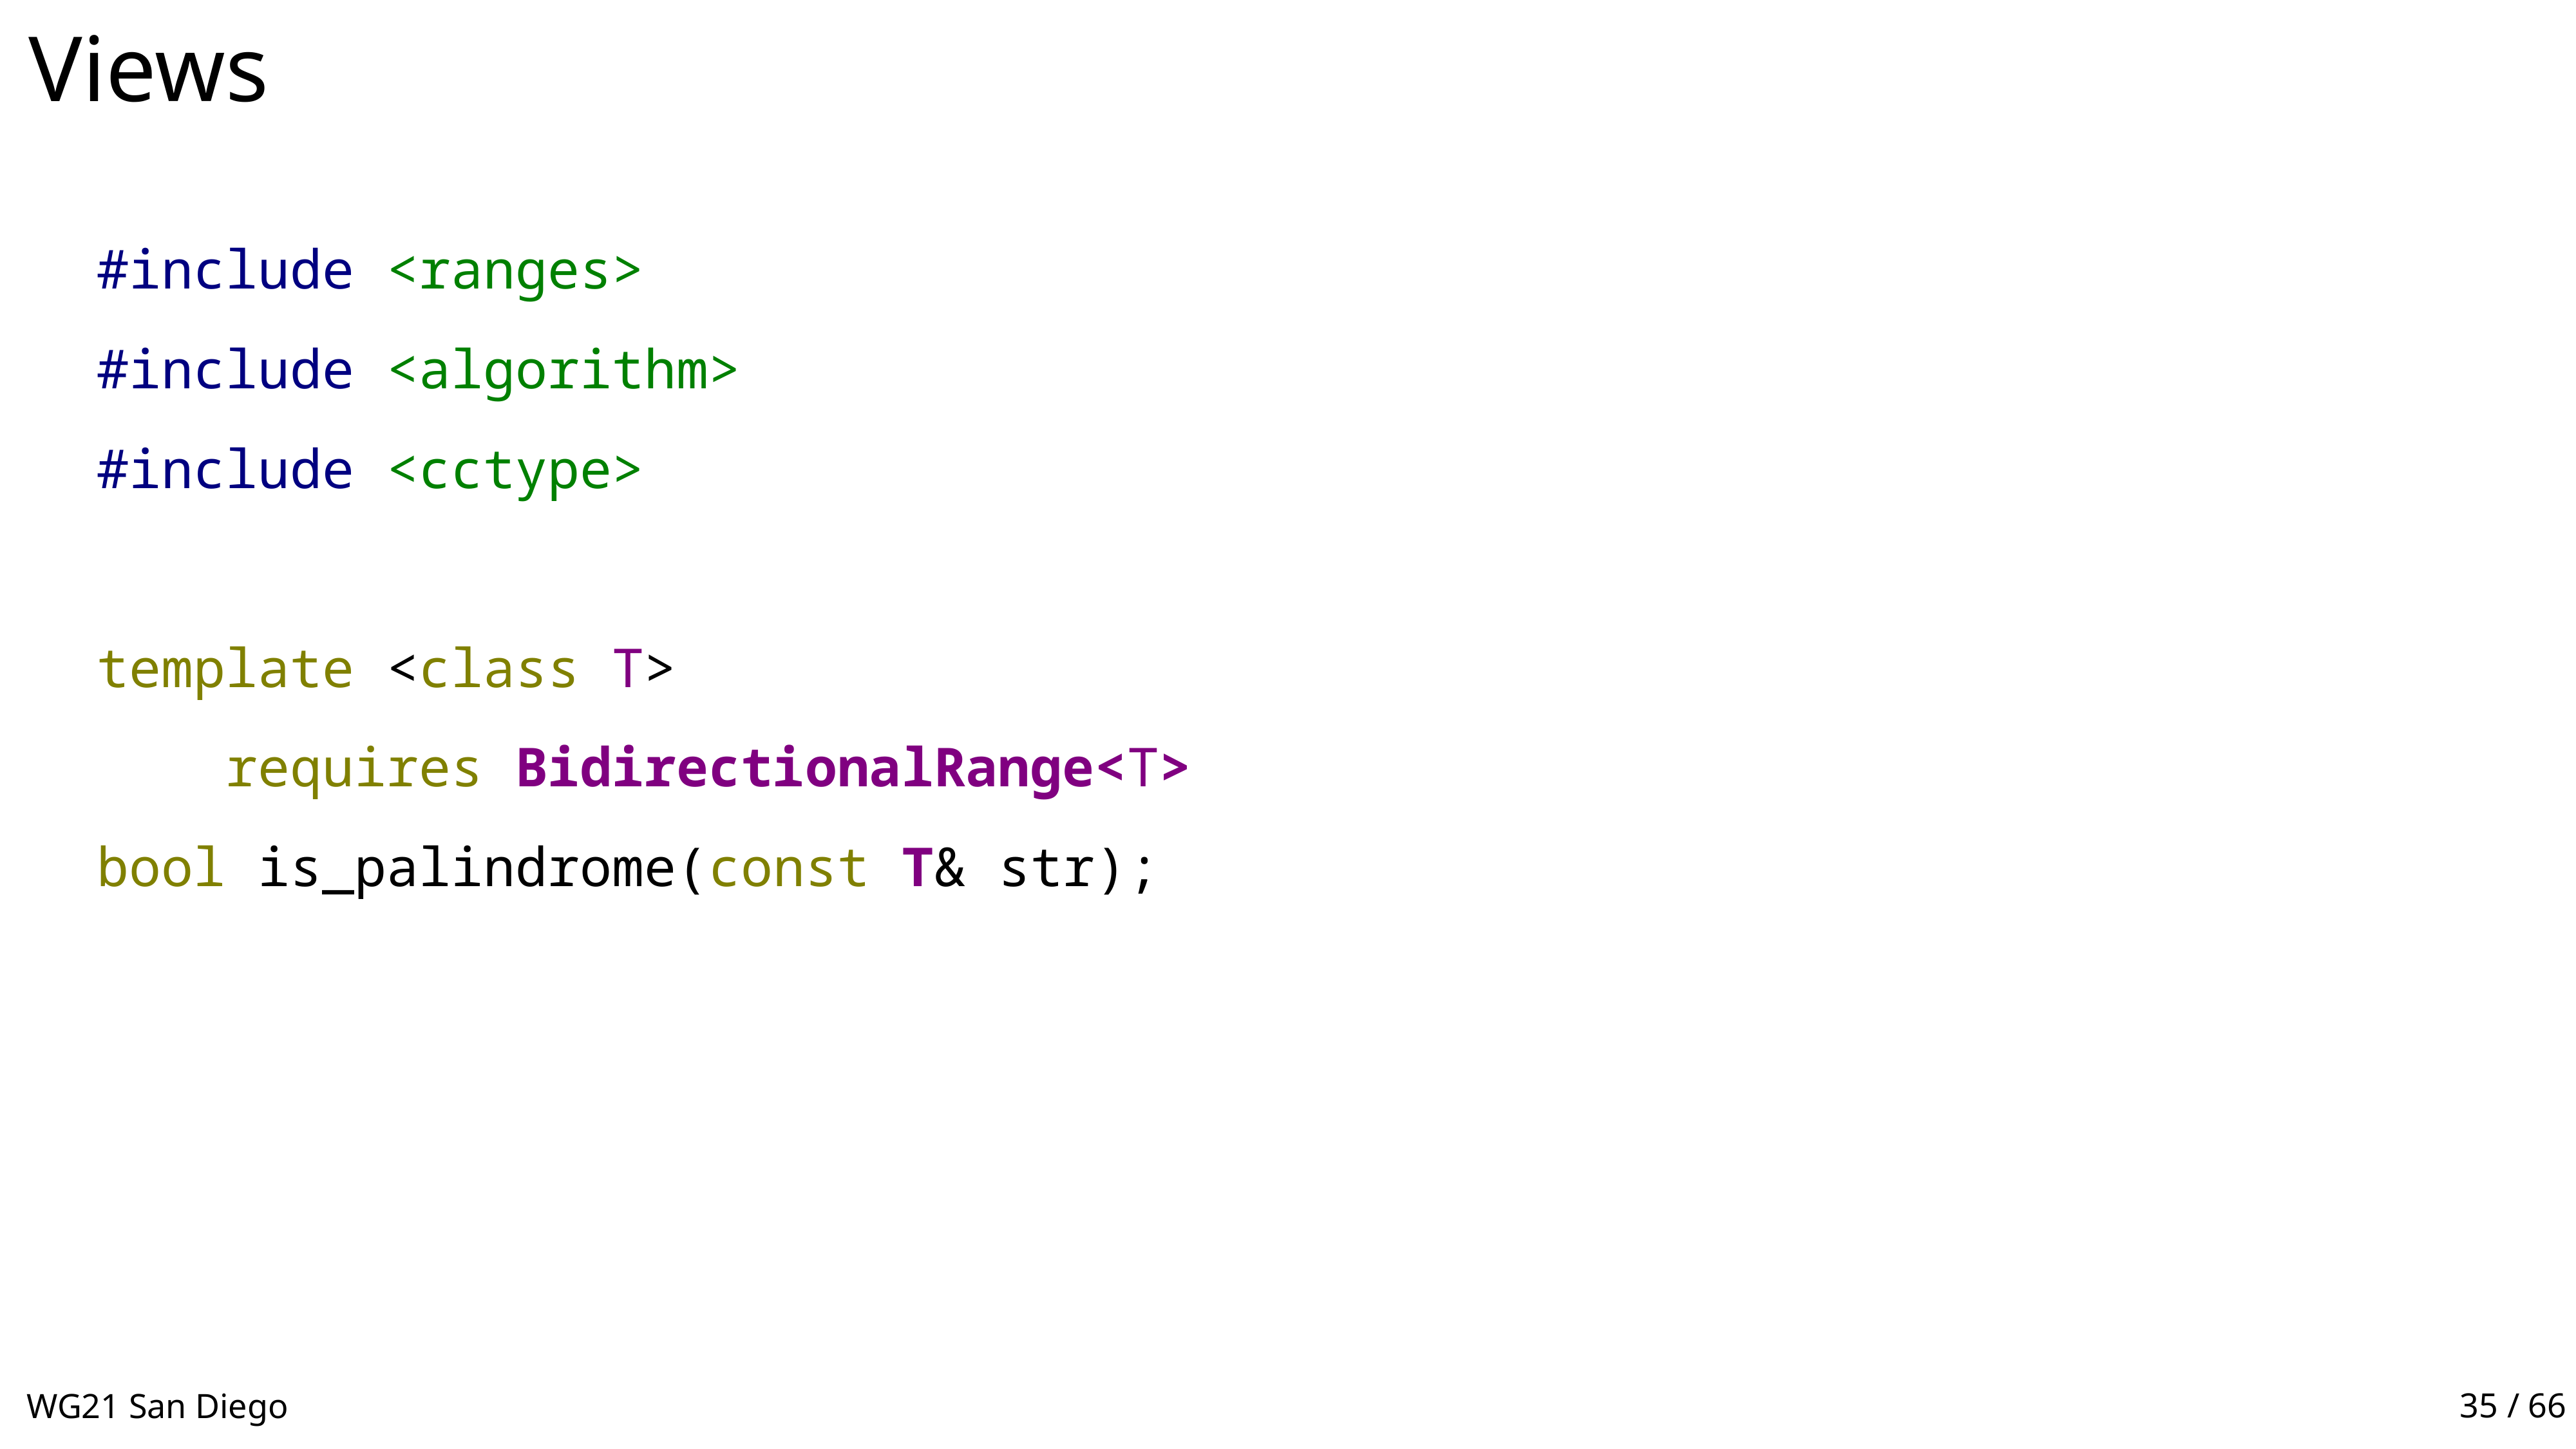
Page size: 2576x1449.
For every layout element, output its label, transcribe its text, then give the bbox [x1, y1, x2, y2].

title Views [19, 19, 2551, 155]
list #include <ranges> #include <algorithm> #include <cctype> template <class T> requires BidirectionalRange<T> bool is_palindrome(const T& str); [87, 214, 2551, 1382]
list <number> / 66 [1479, 1376, 2576, 1431]
list WG21 San Diego [17, 1376, 1114, 1431]
